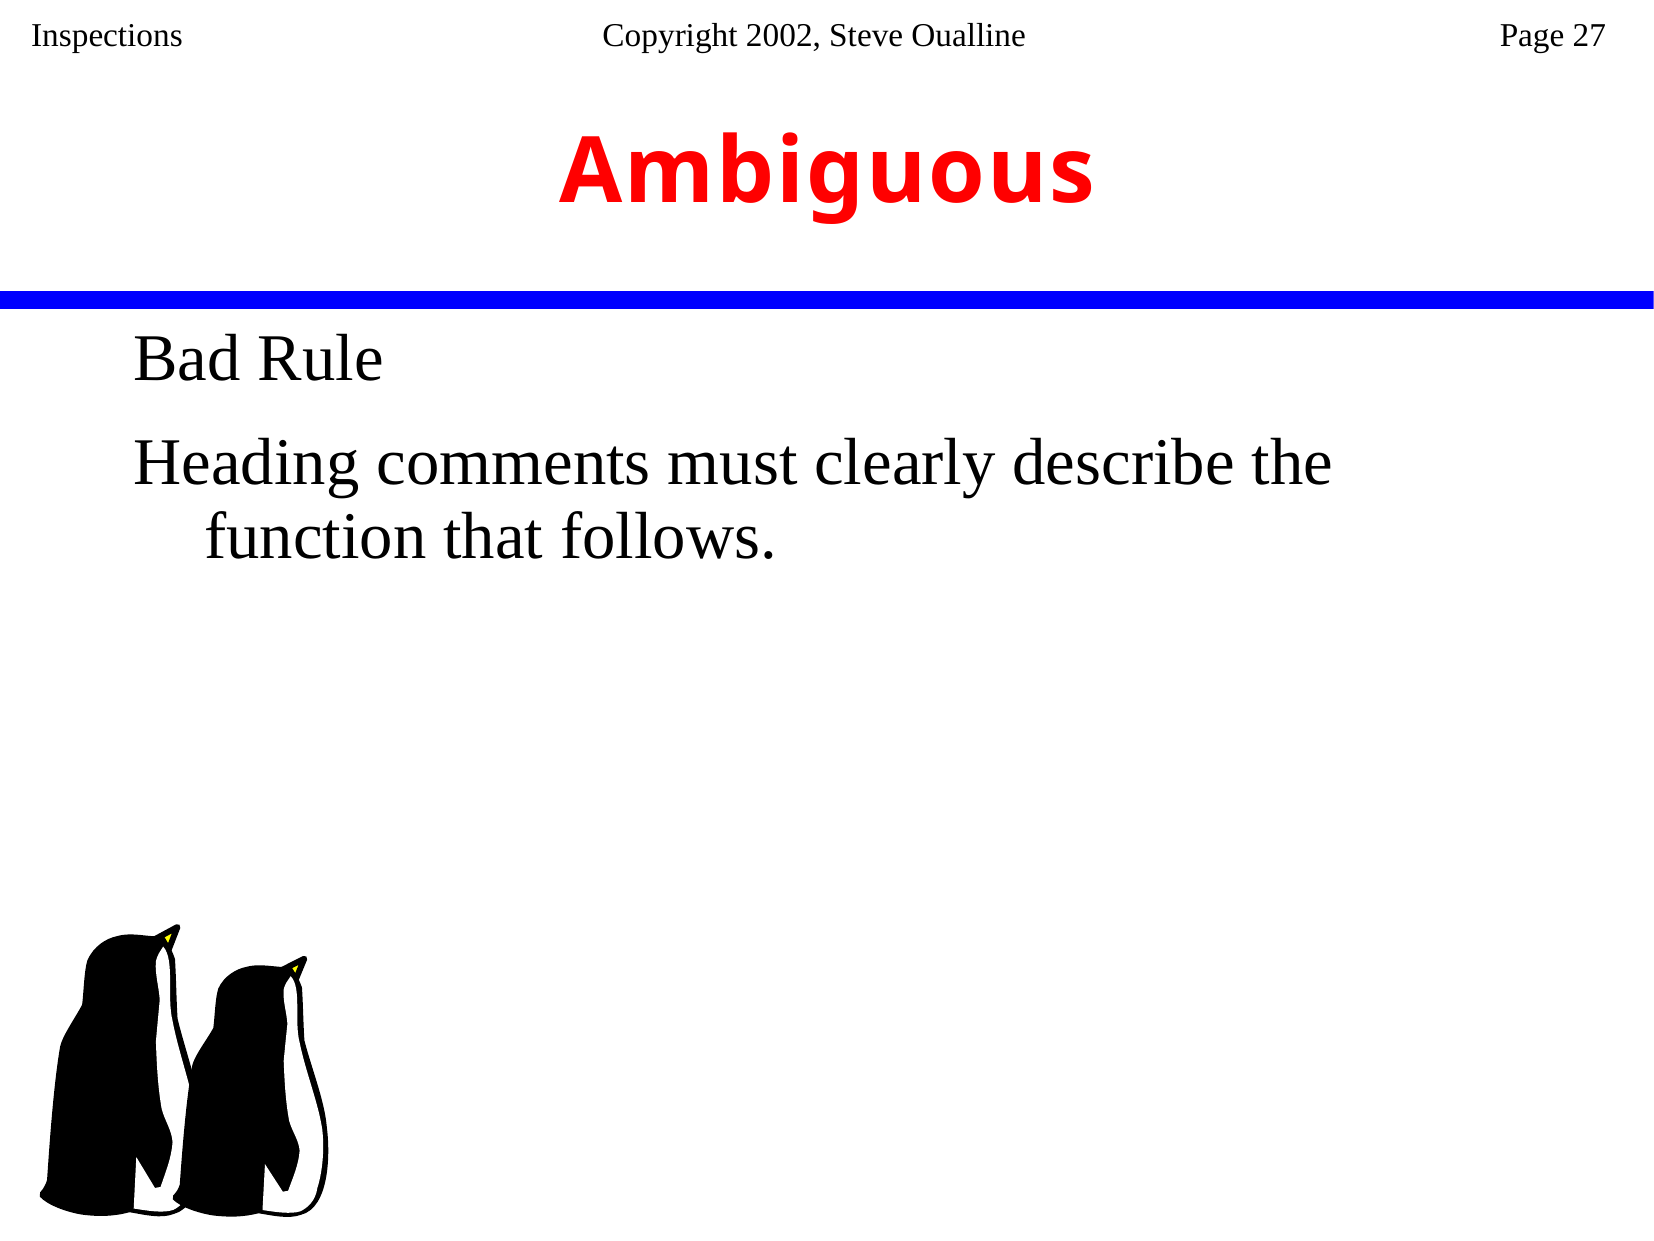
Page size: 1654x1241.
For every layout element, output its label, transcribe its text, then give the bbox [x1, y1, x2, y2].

list Bad Rule Heading comments must clearly describe the function that follows. [121, 321, 1534, 919]
title Ambiguous [121, 66, 1534, 269]
